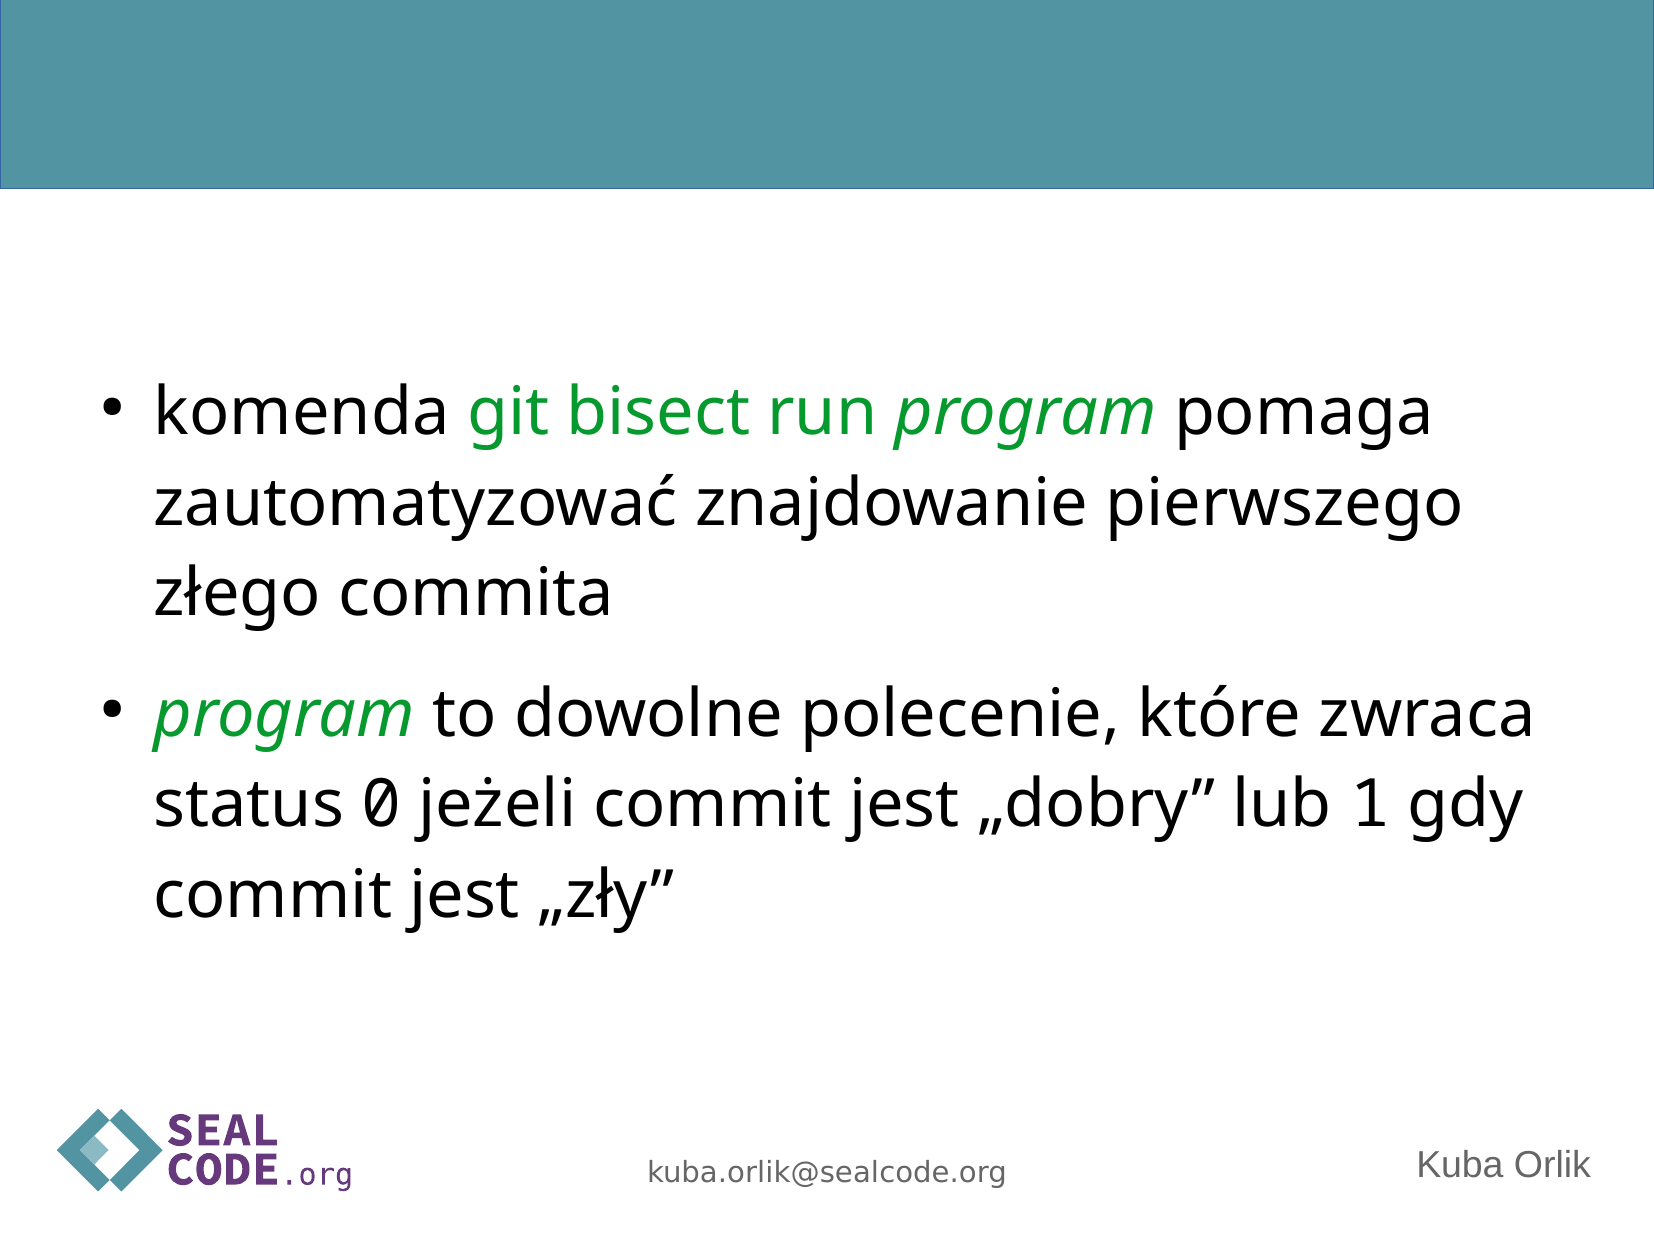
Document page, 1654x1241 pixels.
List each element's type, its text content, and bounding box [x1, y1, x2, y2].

list komenda git bisect run program pomaga zautomatyzować znajdowanie pierwszego złego commita program to dowolne polecenie, które zwraca status 0 jeżeli commit jest „dobry” lub 1 gdy commit jest „zły” [82, 290, 1571, 1010]
